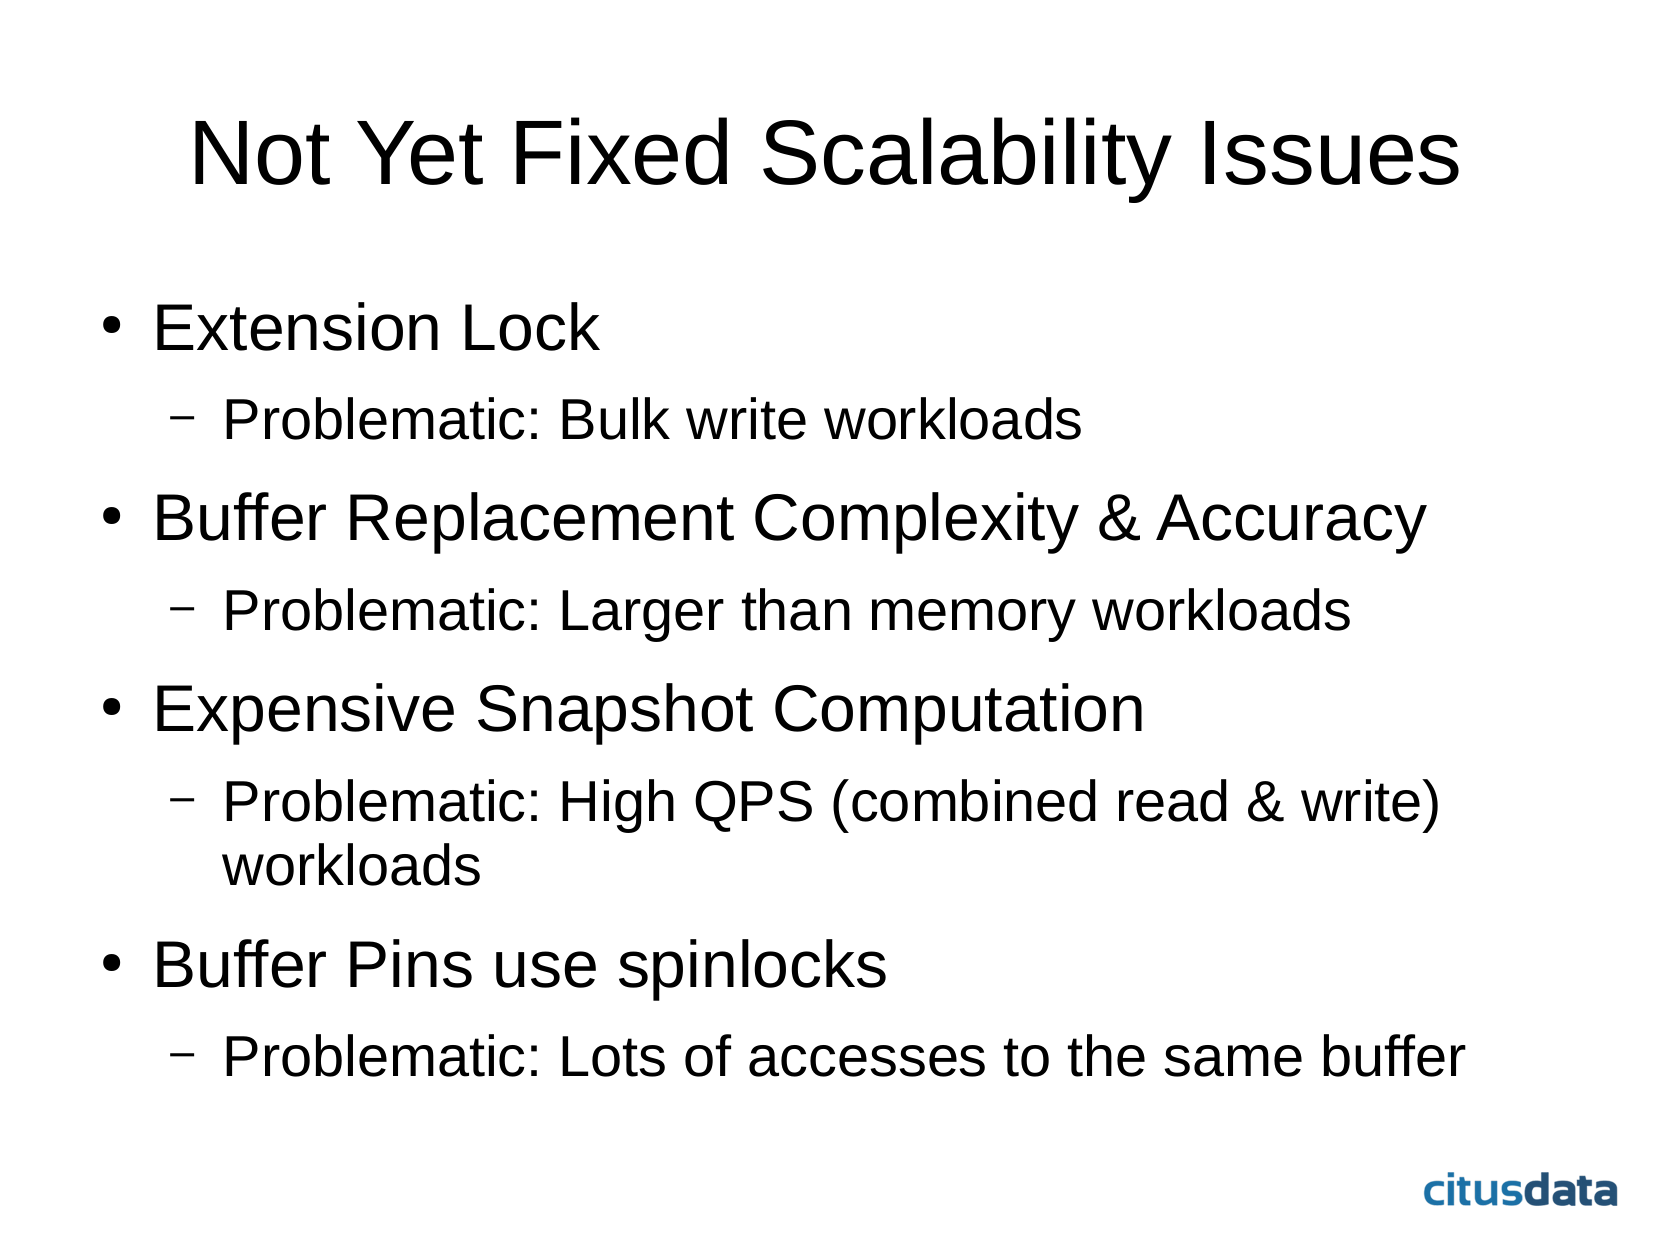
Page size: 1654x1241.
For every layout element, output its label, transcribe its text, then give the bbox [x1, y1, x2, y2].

picture [1420, 1167, 1622, 1209]
list Extension Lock Problematic: Bulk write workloads Buffer Replacement Complexity & Accuracy Problematic: Larger than memory workloads Expensive Snapshot Computation Problematic: High QPS (combined read & write) workloads Buffer Pins use spinlocks Problematic: Lots of accesses to the same buffer [82, 290, 1571, 1096]
title Not Yet Fixed Scalability Issues [82, 49, 1571, 257]
